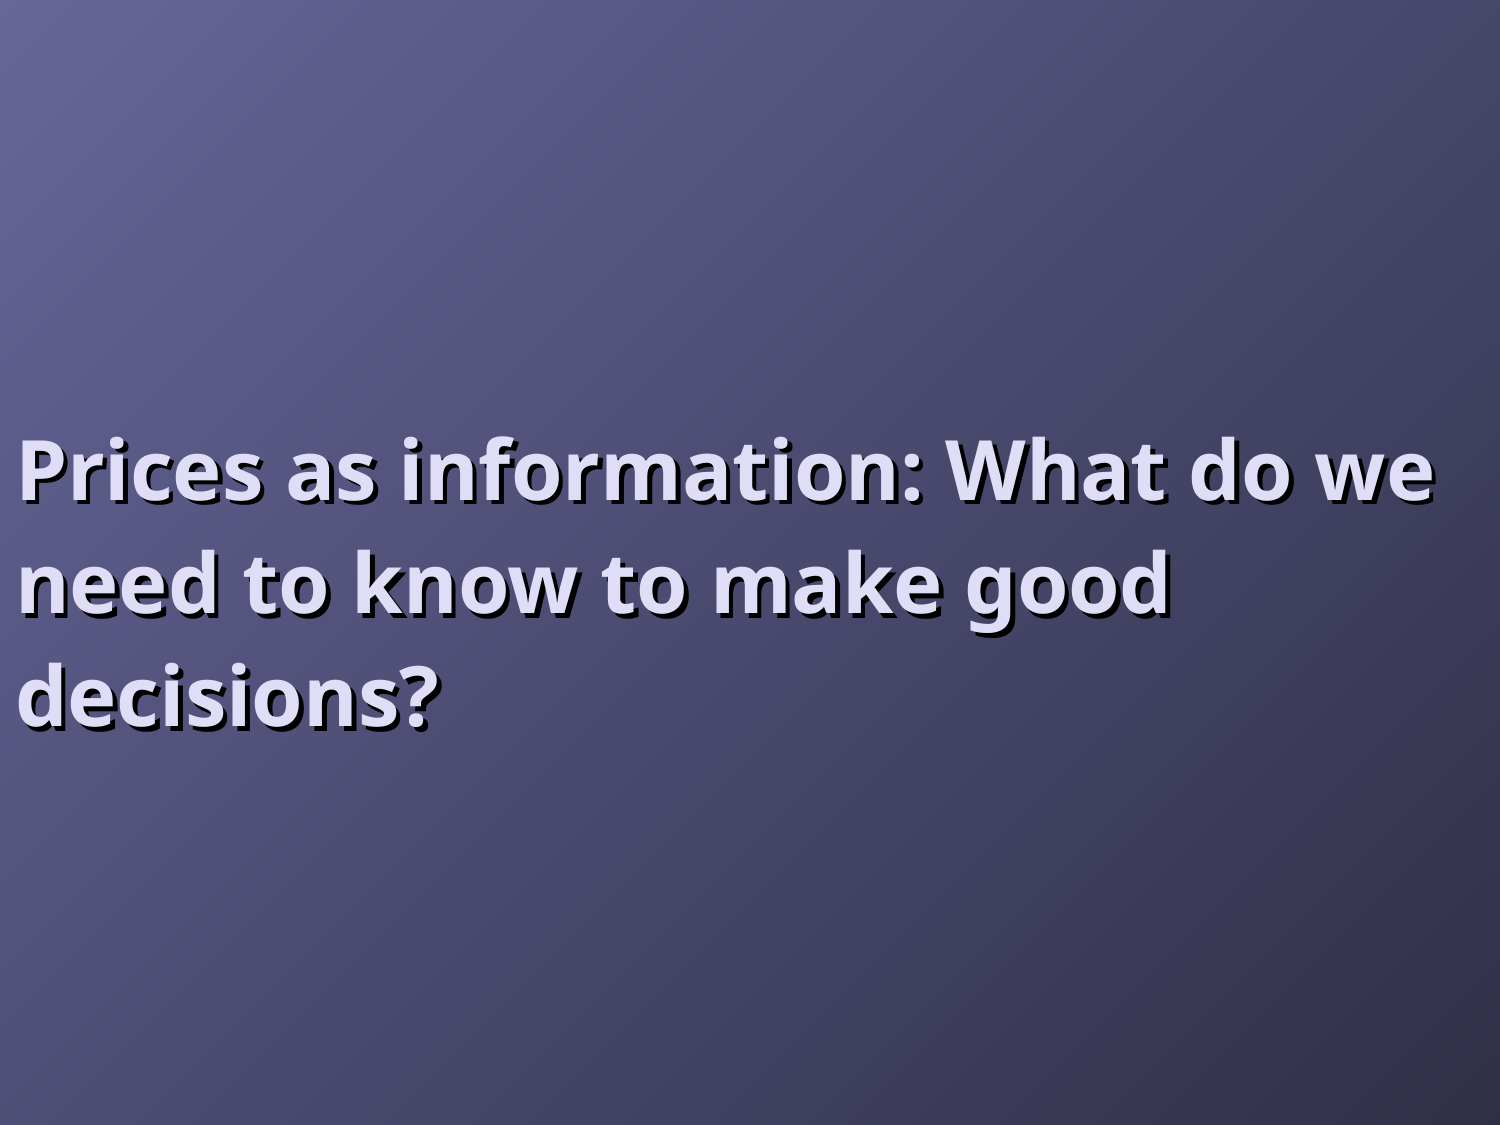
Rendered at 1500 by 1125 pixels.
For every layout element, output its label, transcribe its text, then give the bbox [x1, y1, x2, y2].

title Prices as information: What do we need to know to make good decisions? [0, 423, 1500, 739]
